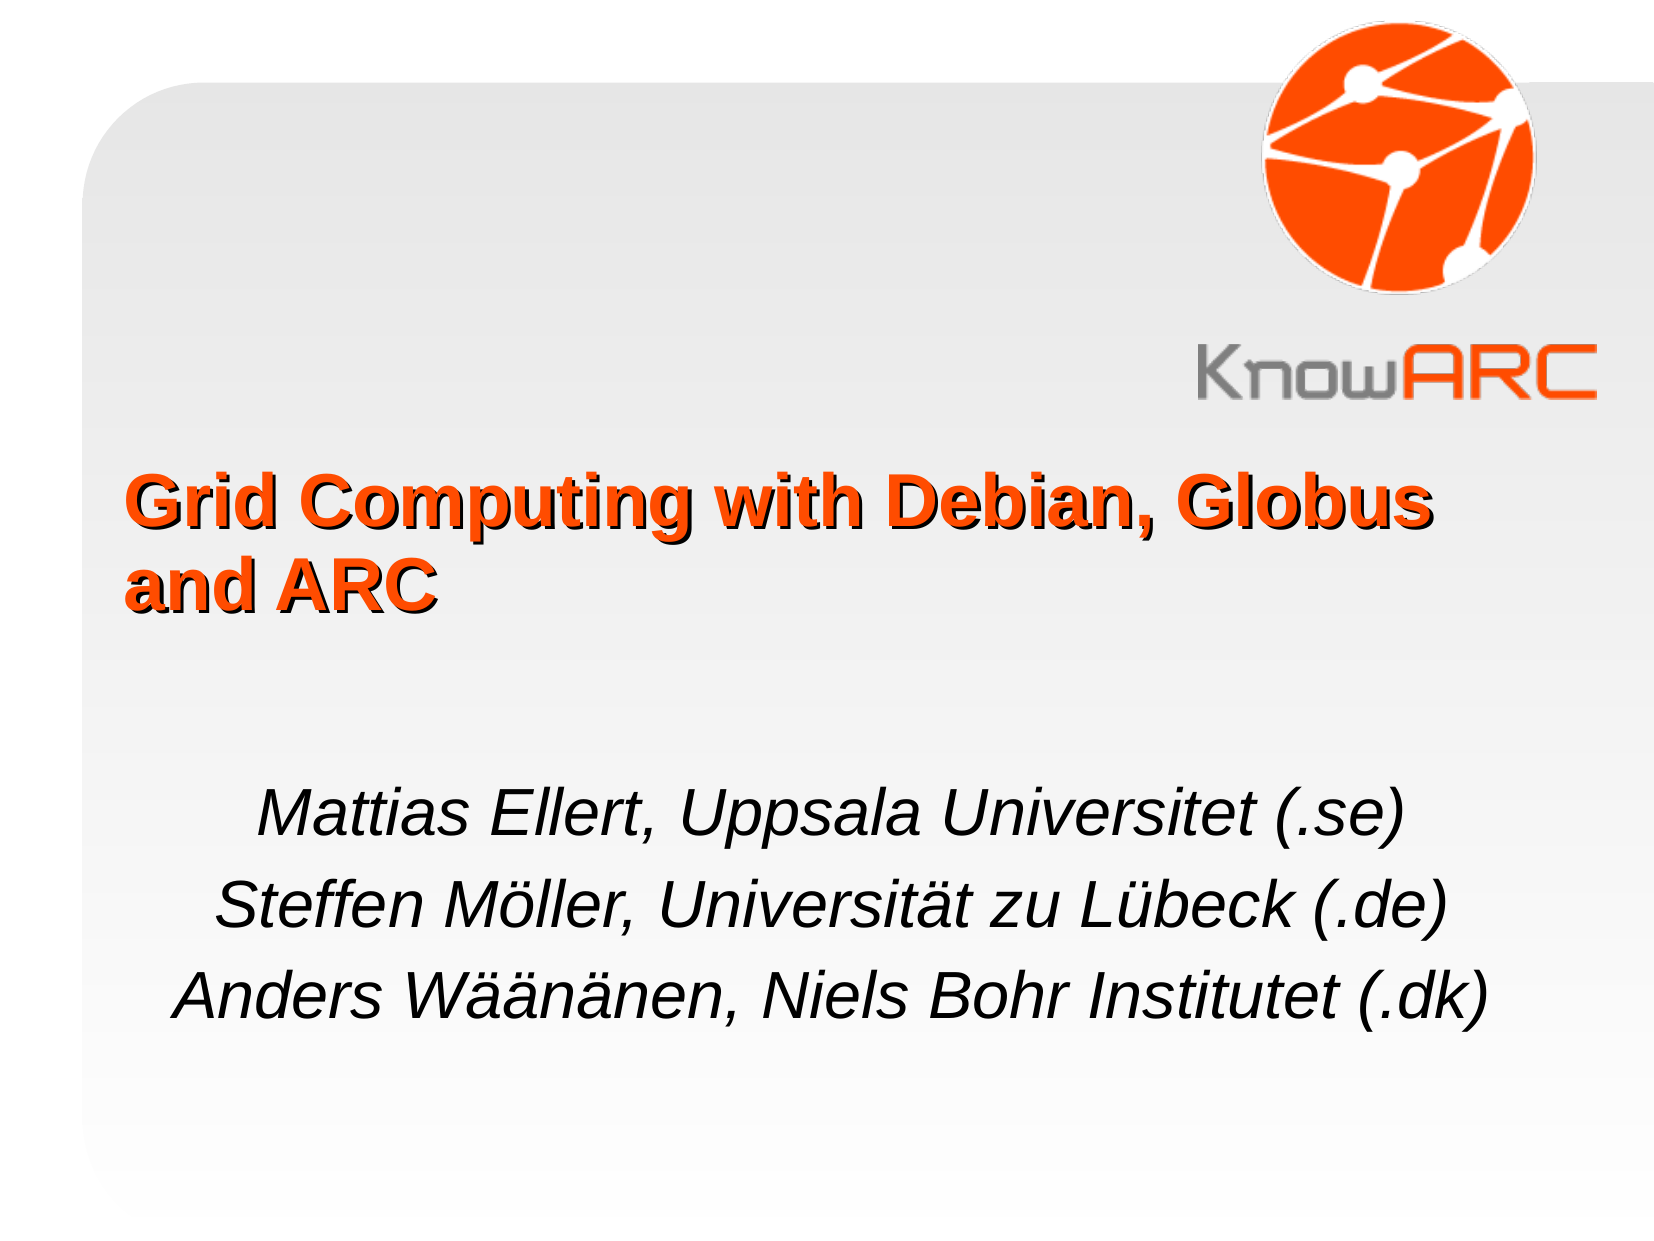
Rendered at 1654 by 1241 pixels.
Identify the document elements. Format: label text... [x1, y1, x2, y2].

picture [1198, 20, 1597, 400]
title Grid Computing with Debian, Globus and ARC [124, 409, 1530, 676]
subtitle Mattias Ellert, Uppsala Universitet (.se) Steffen Möller, Universität zu Lübeck (.de) Anders Wäänänen, Niels Bohr Institutet (.dk) [88, 775, 1577, 1034]
